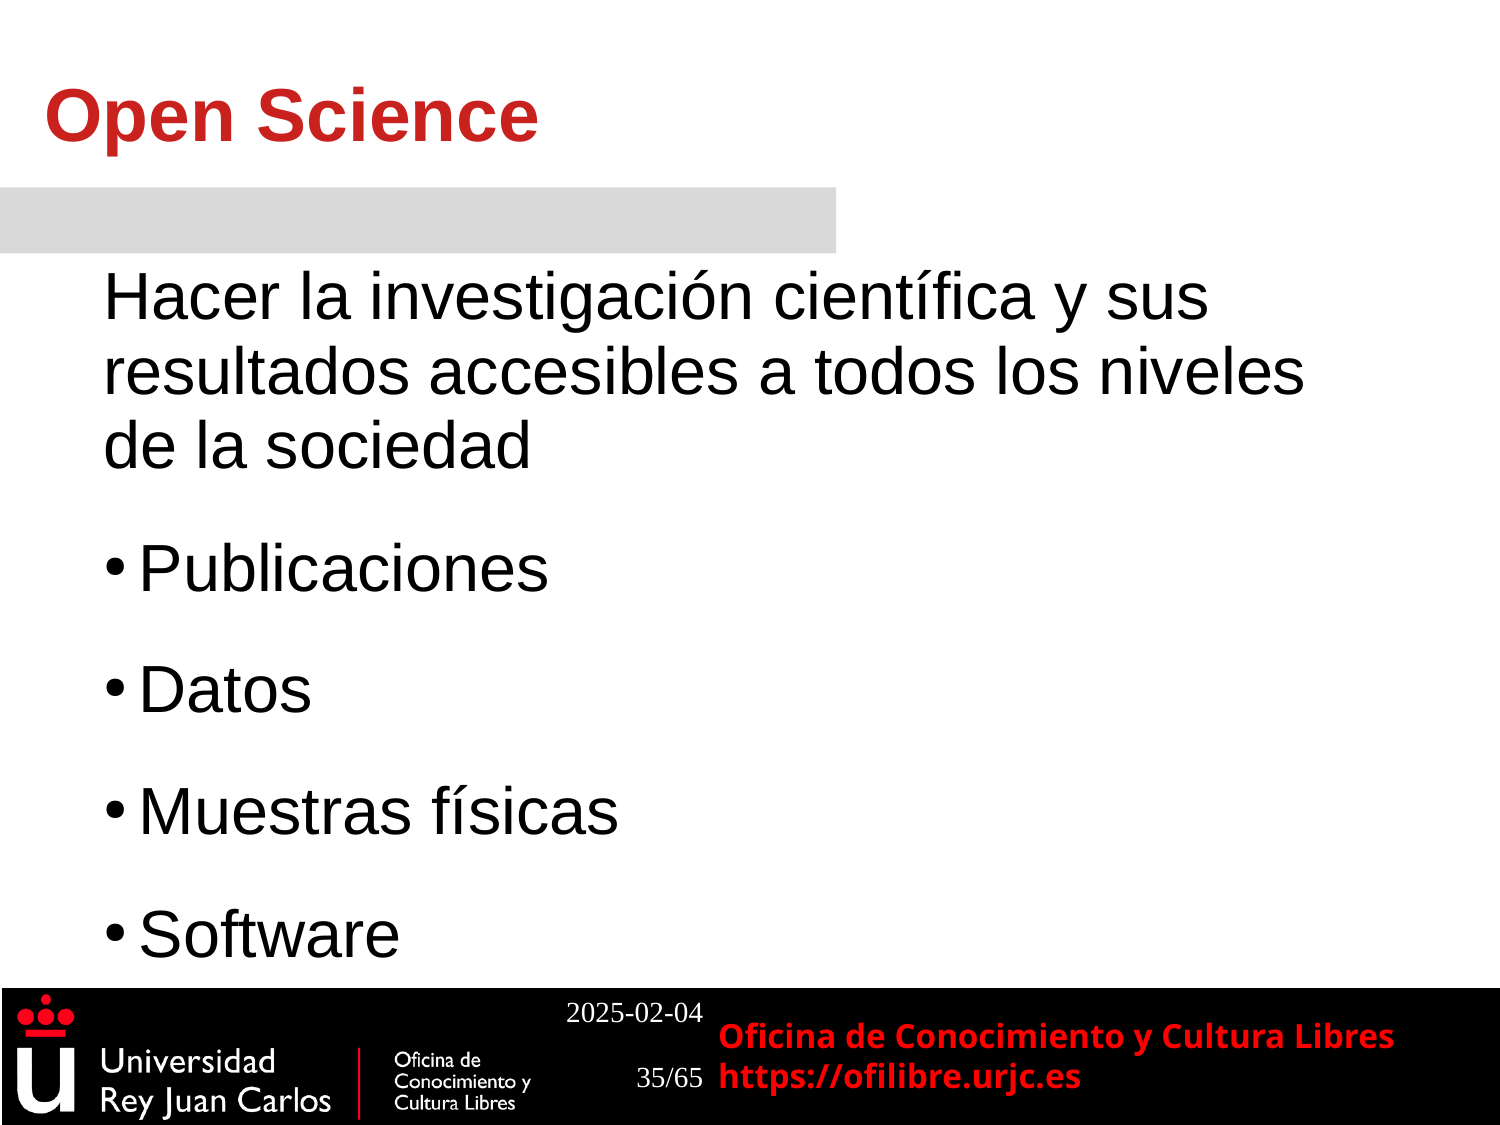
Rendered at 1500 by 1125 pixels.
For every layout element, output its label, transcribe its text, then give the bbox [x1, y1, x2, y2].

picture [17, 994, 531, 1120]
text_box Hacer la investigación científica y sus resultados accesibles a todos los niveles de la sociedad Publicaciones Datos Muestras físicas Software [88, 251, 1396, 979]
title [75, 7, 1425, 196]
text_box Open Science [30, 66, 1036, 249]
